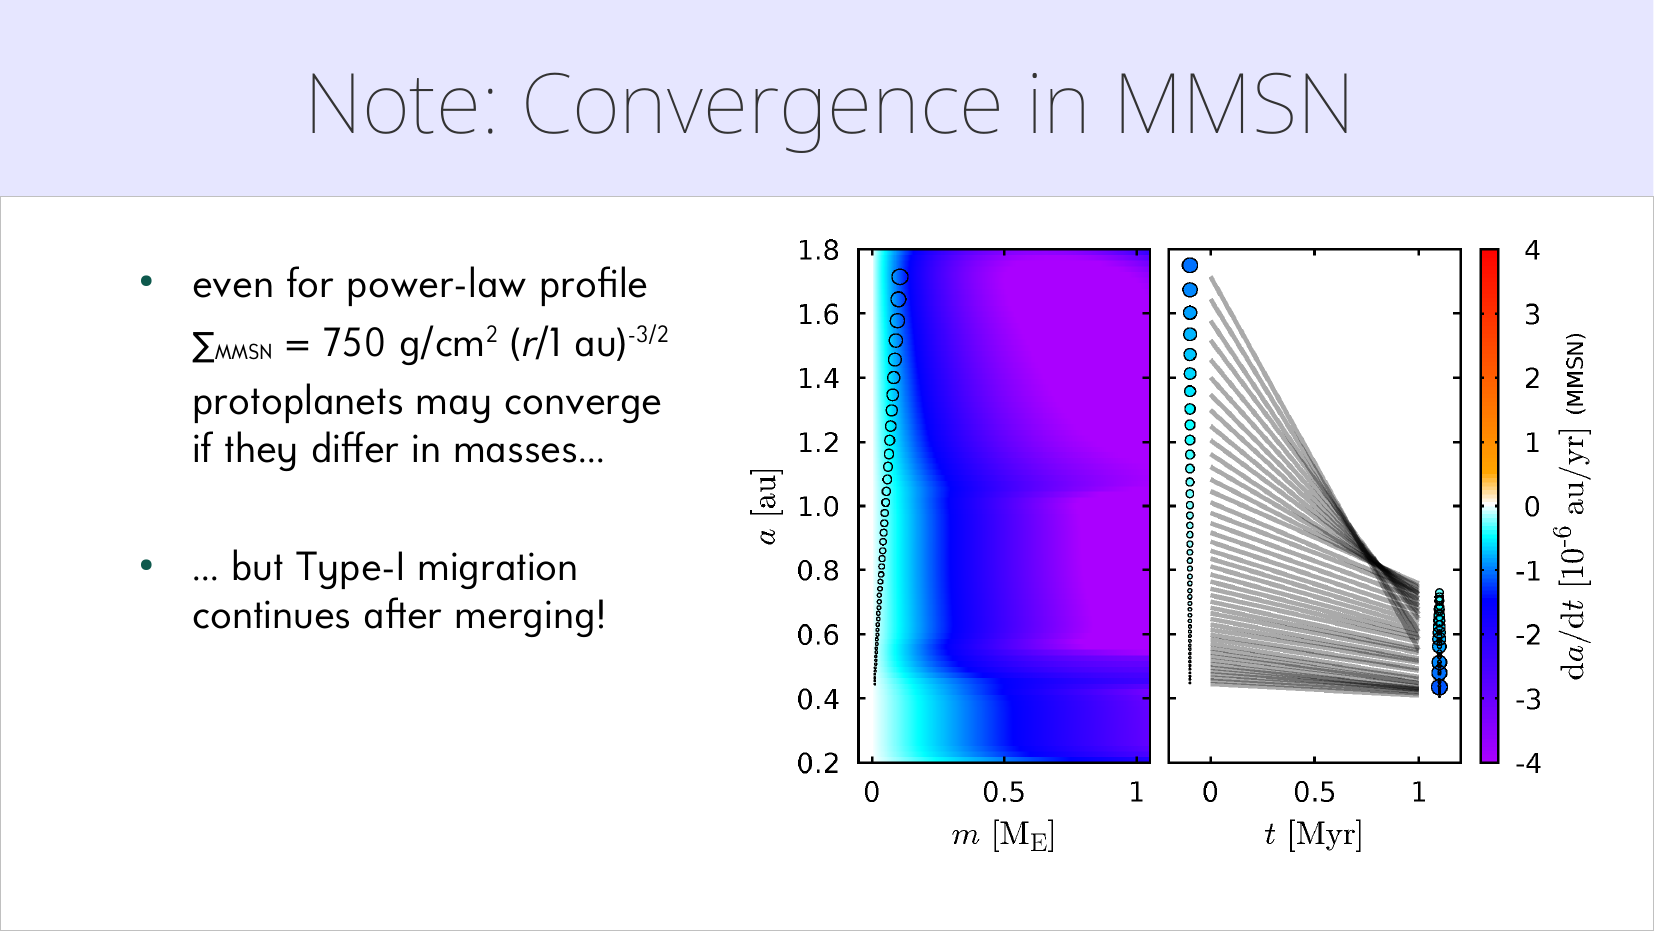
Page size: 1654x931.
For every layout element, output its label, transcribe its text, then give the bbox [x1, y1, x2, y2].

title Note: Convergence in MMSN [124, 23, 1537, 179]
picture [750, 239, 1591, 852]
list even for power-law profile ∑MMSN = 750 g/cm2 (r/1 au)-3/2 protoplanets may converge if they differ in masses... ... but Type-I migration continues after merging! [121, 258, 676, 798]
